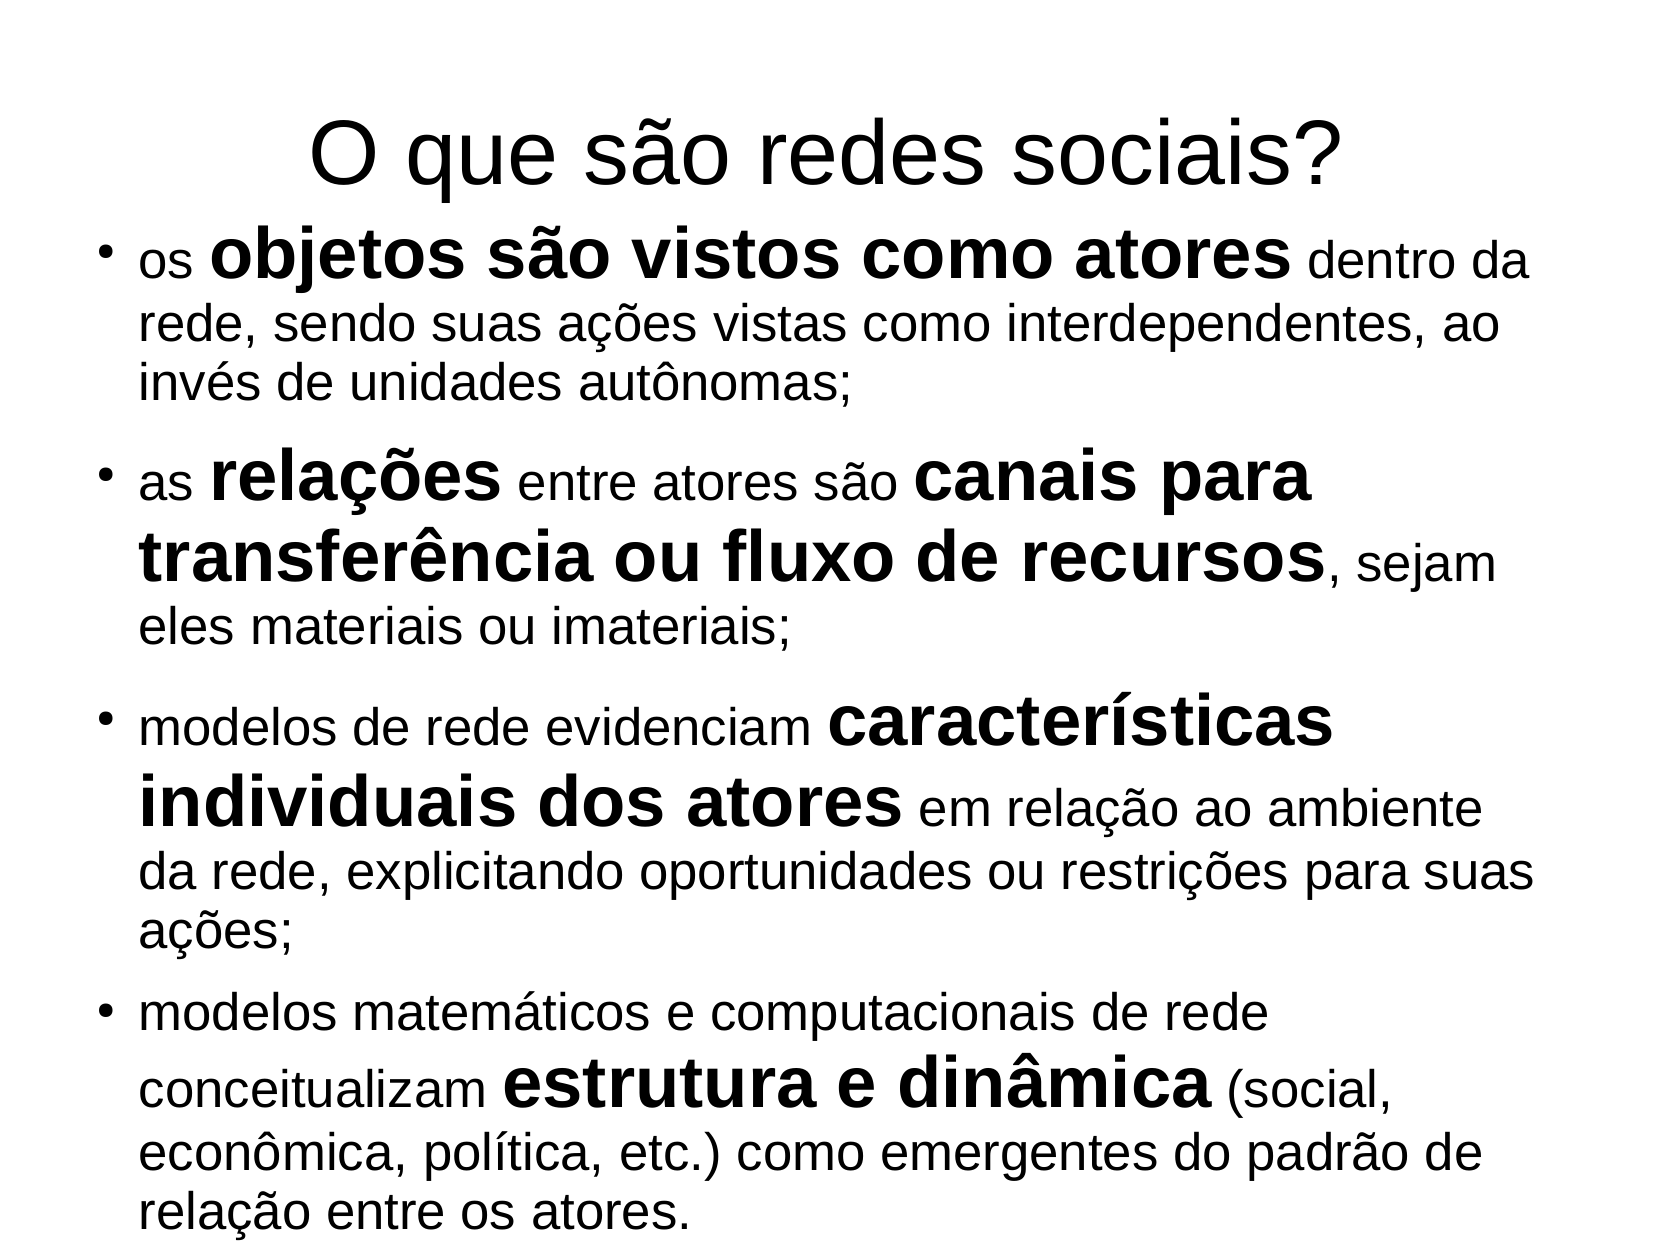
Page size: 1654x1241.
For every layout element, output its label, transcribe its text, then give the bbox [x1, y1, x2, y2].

list os objetos são vistos como atores dentro da rede, sendo suas ações vistas como interdependentes, ao invés de unidades autônomas; as relações entre atores são canais para transferência ou fluxo de recursos, sejam eles materiais ou imateriais; modelos de rede evidenciam características individuais dos atores em relação ao ambiente da rede, explicitando oportunidades ou restrições para suas ações; modelos matemáticos e computacionais de rede conceitualizam estrutura e dinâmica (social, econômica, política, etc.) como emergentes do padrão de relação entre os atores. [82, 212, 1538, 1241]
title O que são redes sociais? [82, 49, 1571, 257]
